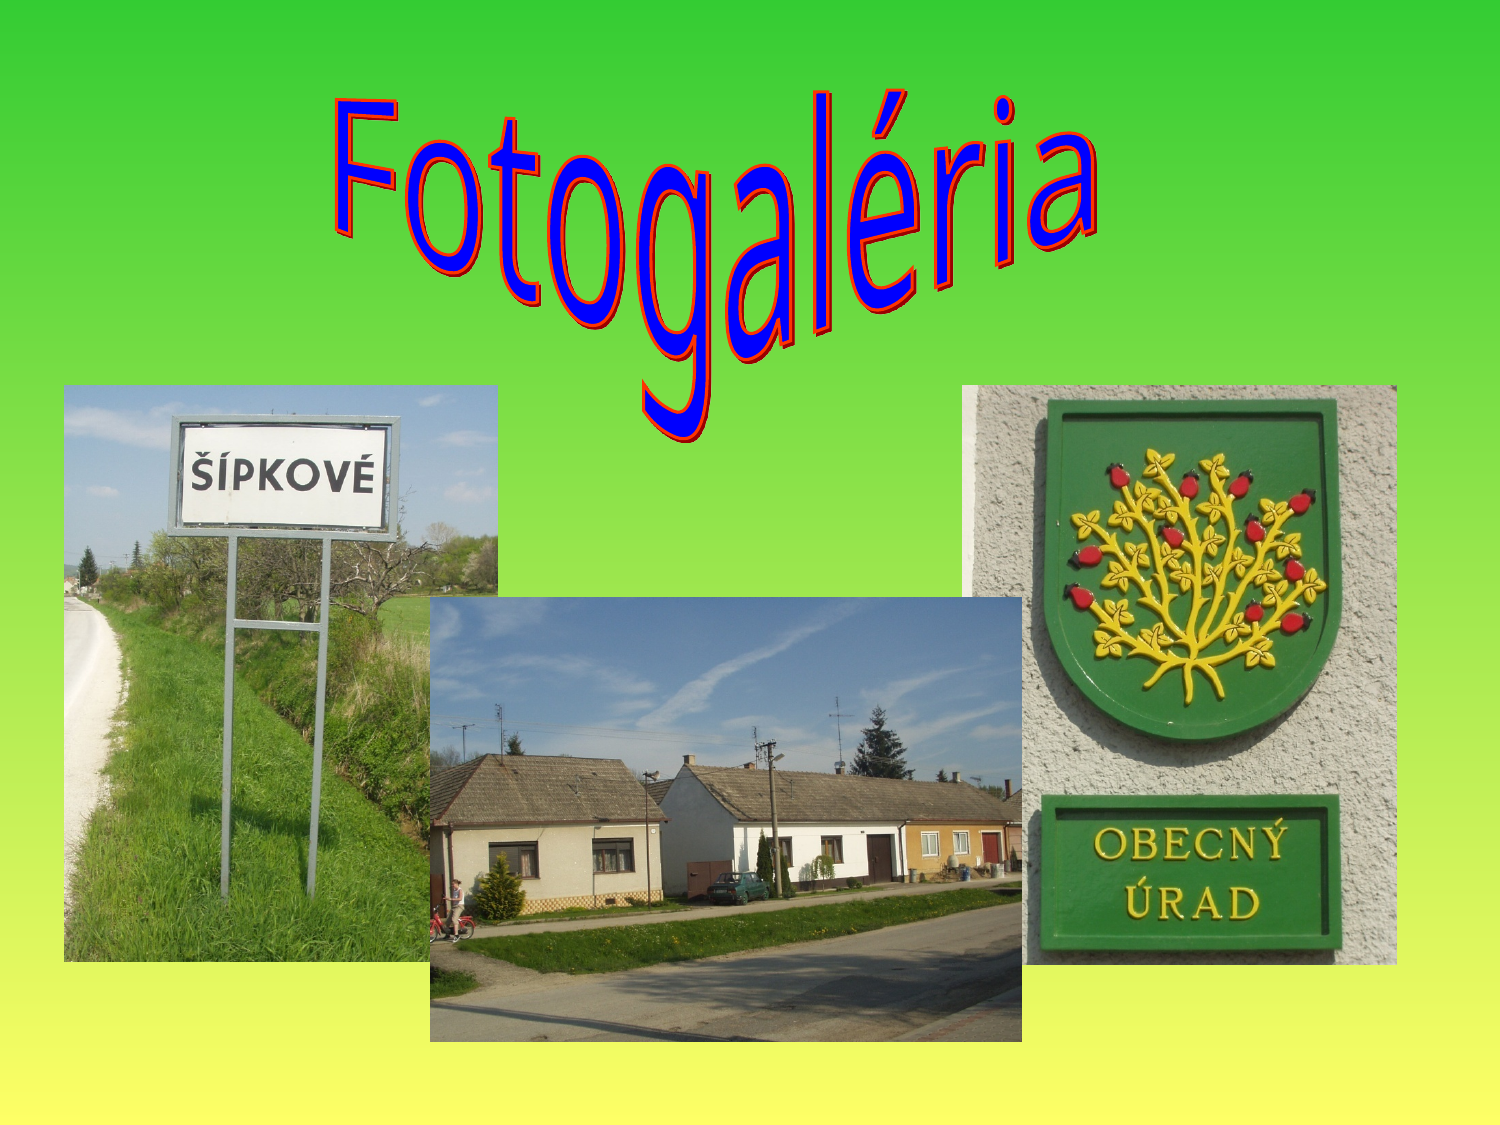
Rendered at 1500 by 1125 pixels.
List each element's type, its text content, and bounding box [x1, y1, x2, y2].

text_box Fotogaléria [406, 141, 480, 273]
text_box Fotogaléria [637, 165, 708, 439]
text_box Fotogaléria [848, 152, 916, 310]
text_box Fotogaléria [336, 99, 396, 235]
text_box Fotogaléria [814, 91, 828, 332]
text_box Fotogaléria [548, 156, 622, 326]
text_box Fotogaléria [489, 118, 538, 303]
text_box Fotogaléria [726, 165, 791, 360]
text_box Fotogaléria [995, 96, 1011, 122]
text_box Fotogaléria [935, 142, 982, 288]
text_box Fotogaléria [1028, 133, 1093, 248]
text_box Fotogaléria [996, 141, 1010, 265]
text_box Fotogaléria [873, 90, 903, 137]
picture [64, 385, 1397, 1042]
